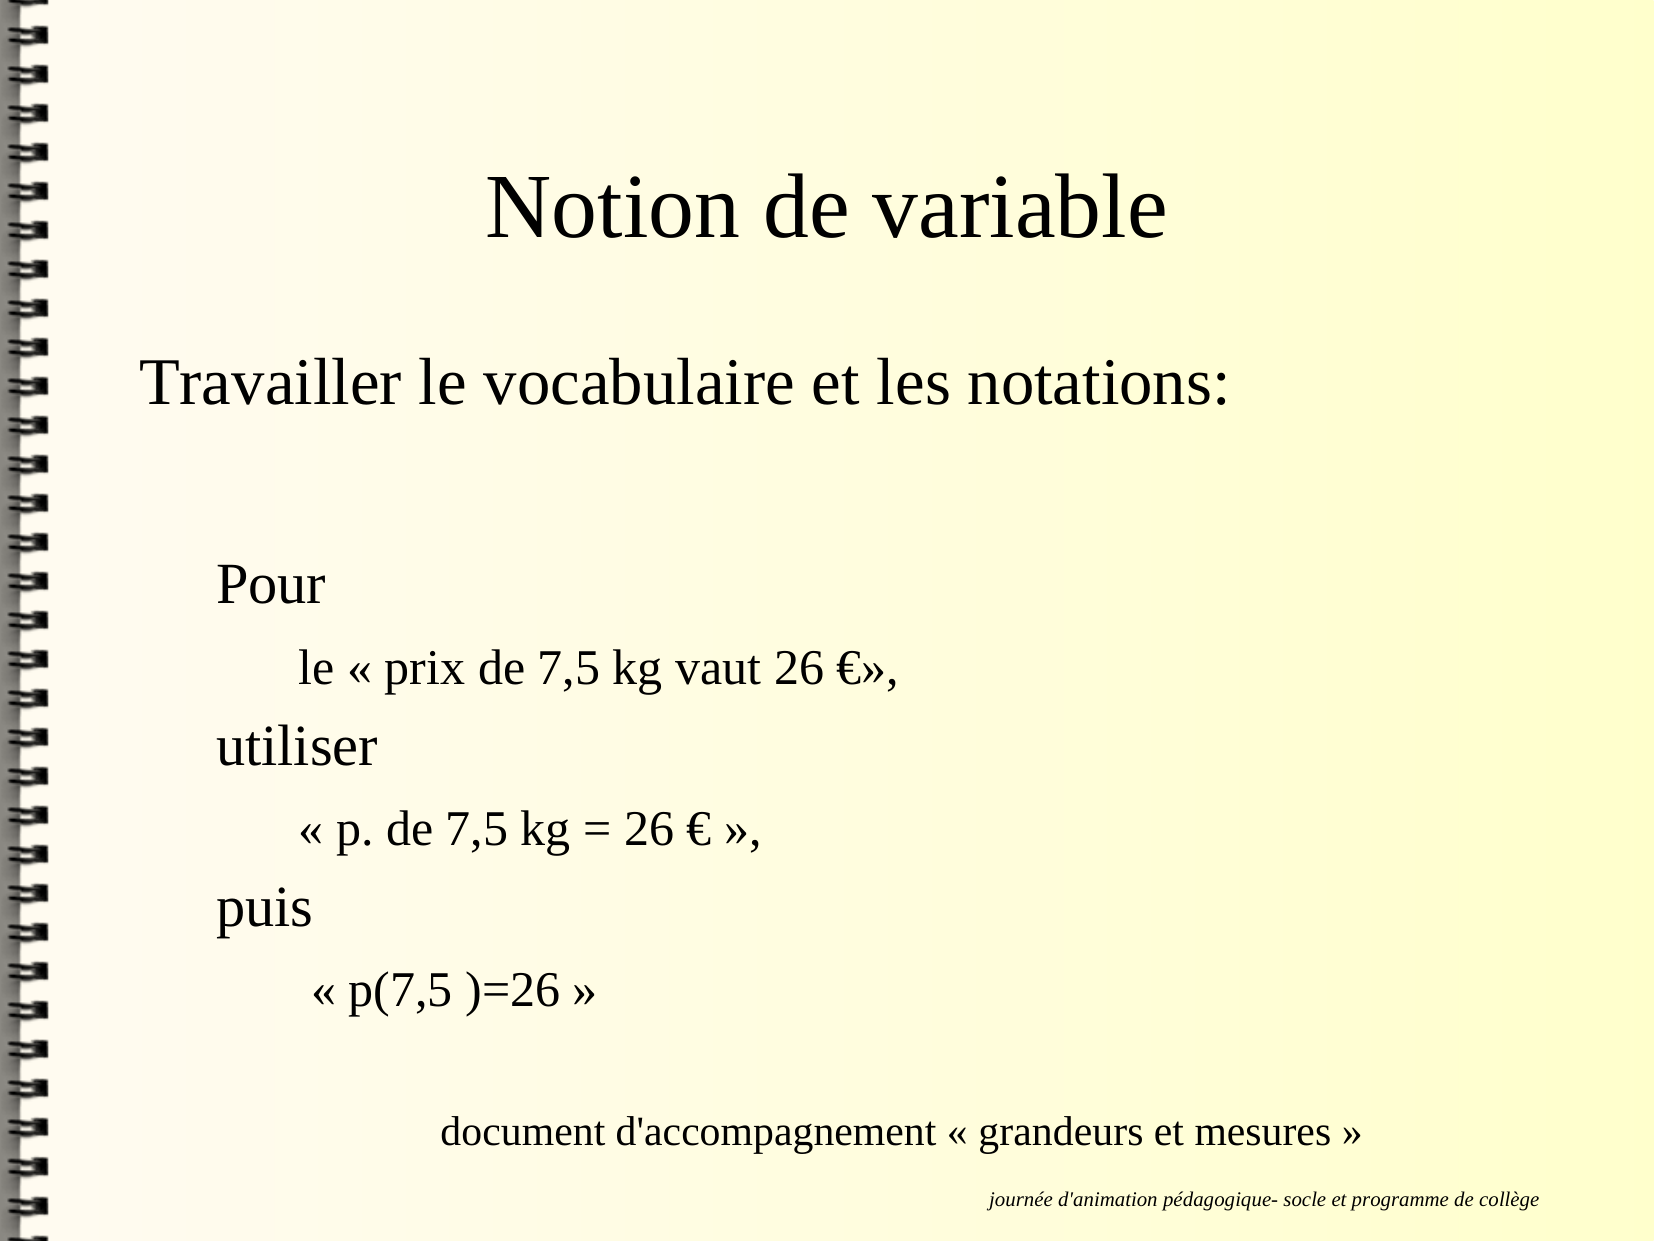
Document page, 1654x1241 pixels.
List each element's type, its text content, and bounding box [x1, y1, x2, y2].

list Travailler le vocabulaire et les notations: Pour le « prix de 7,5 kg vaut 26 €», utiliser « p. de 7,5 kg = 26 € », puis « p(7,5 )=26 » document d'accompagnement « grandeurs et mesures » [121, 344, 1534, 1234]
title Notion de variable [121, 102, 1534, 311]
text_box journée d'animation pédagogique- socle et programme de collège [974, 1181, 1654, 1220]
picture [0, 0, 1654, 1241]
